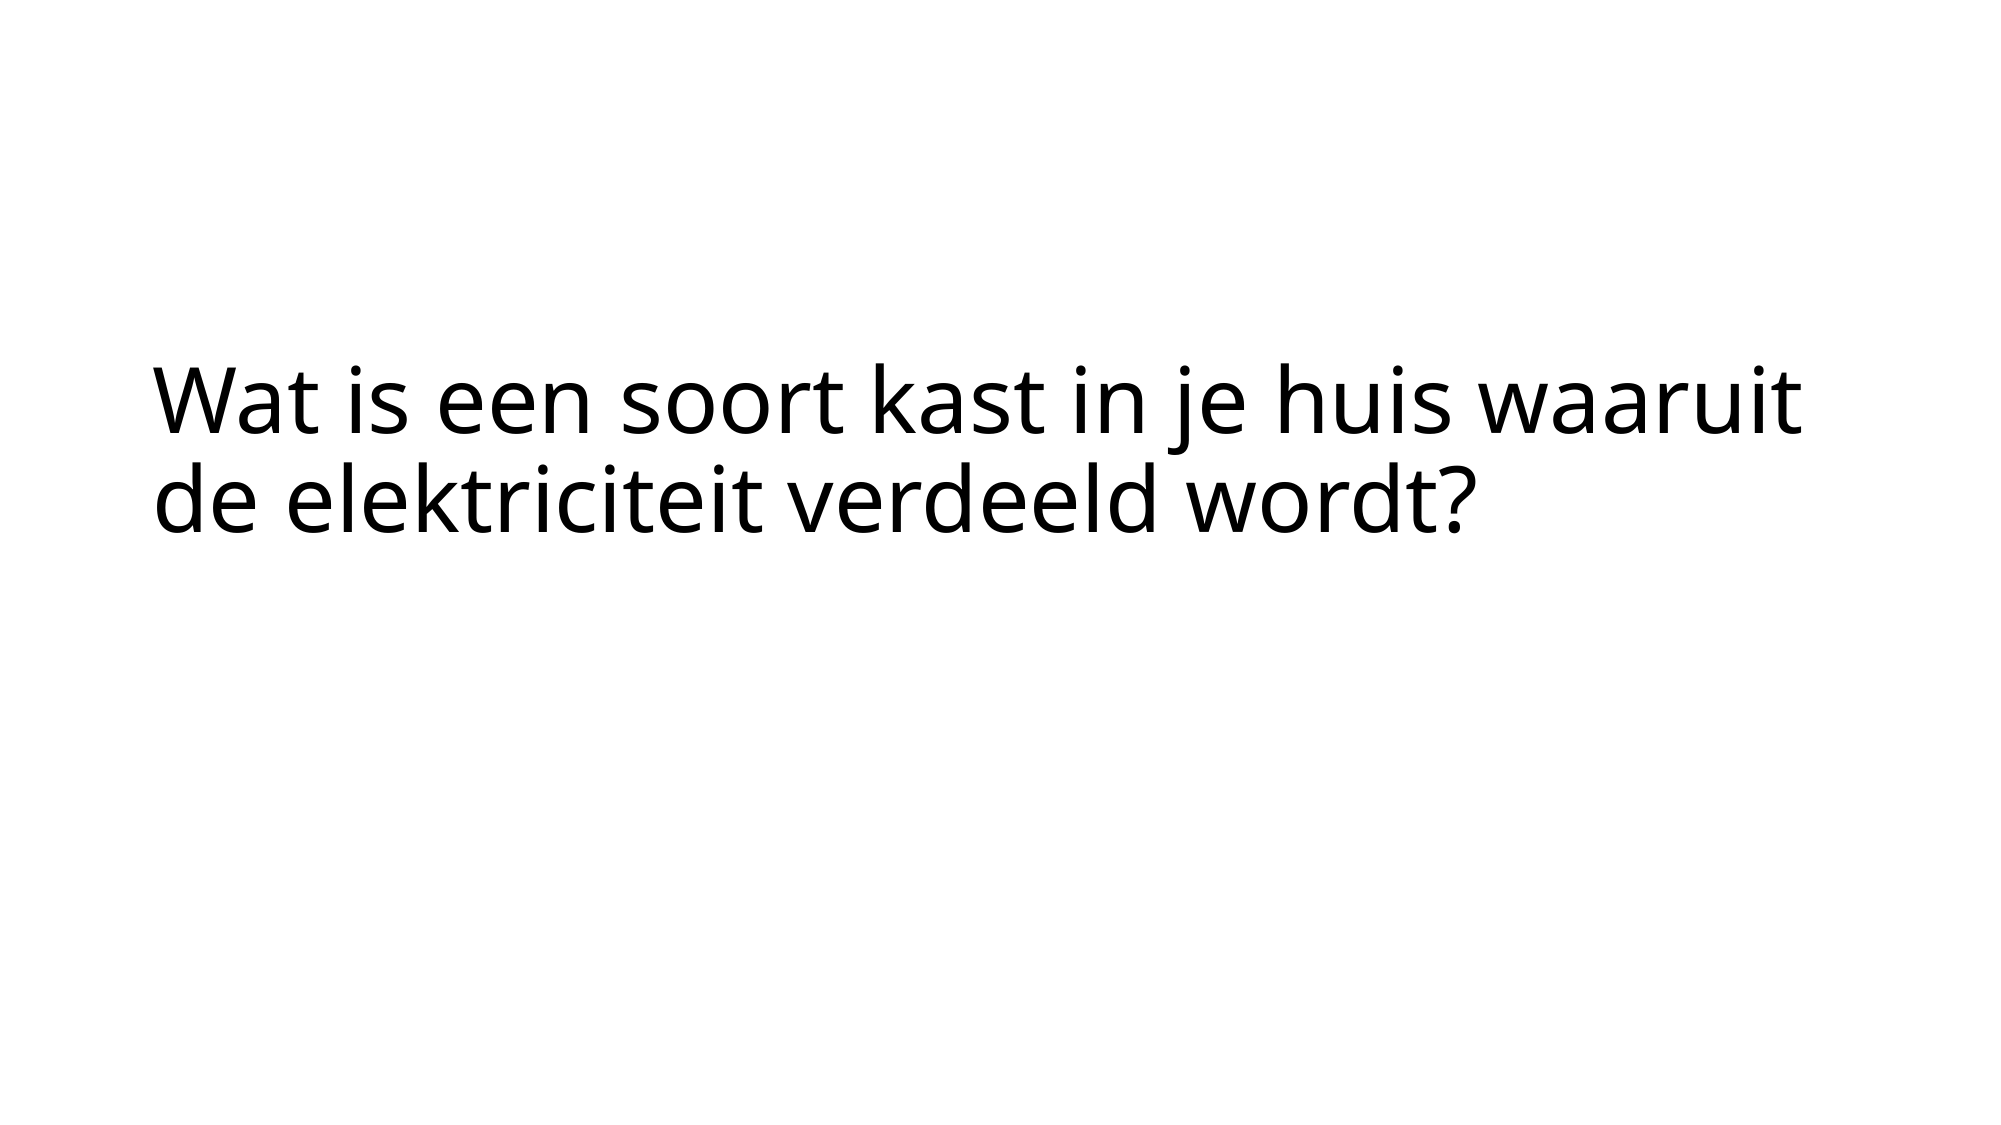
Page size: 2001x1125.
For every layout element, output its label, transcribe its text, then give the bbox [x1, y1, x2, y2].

title Wat is een soort kast in je huis waaruit de elektriciteit verdeeld wordt? [137, 345, 1863, 563]
